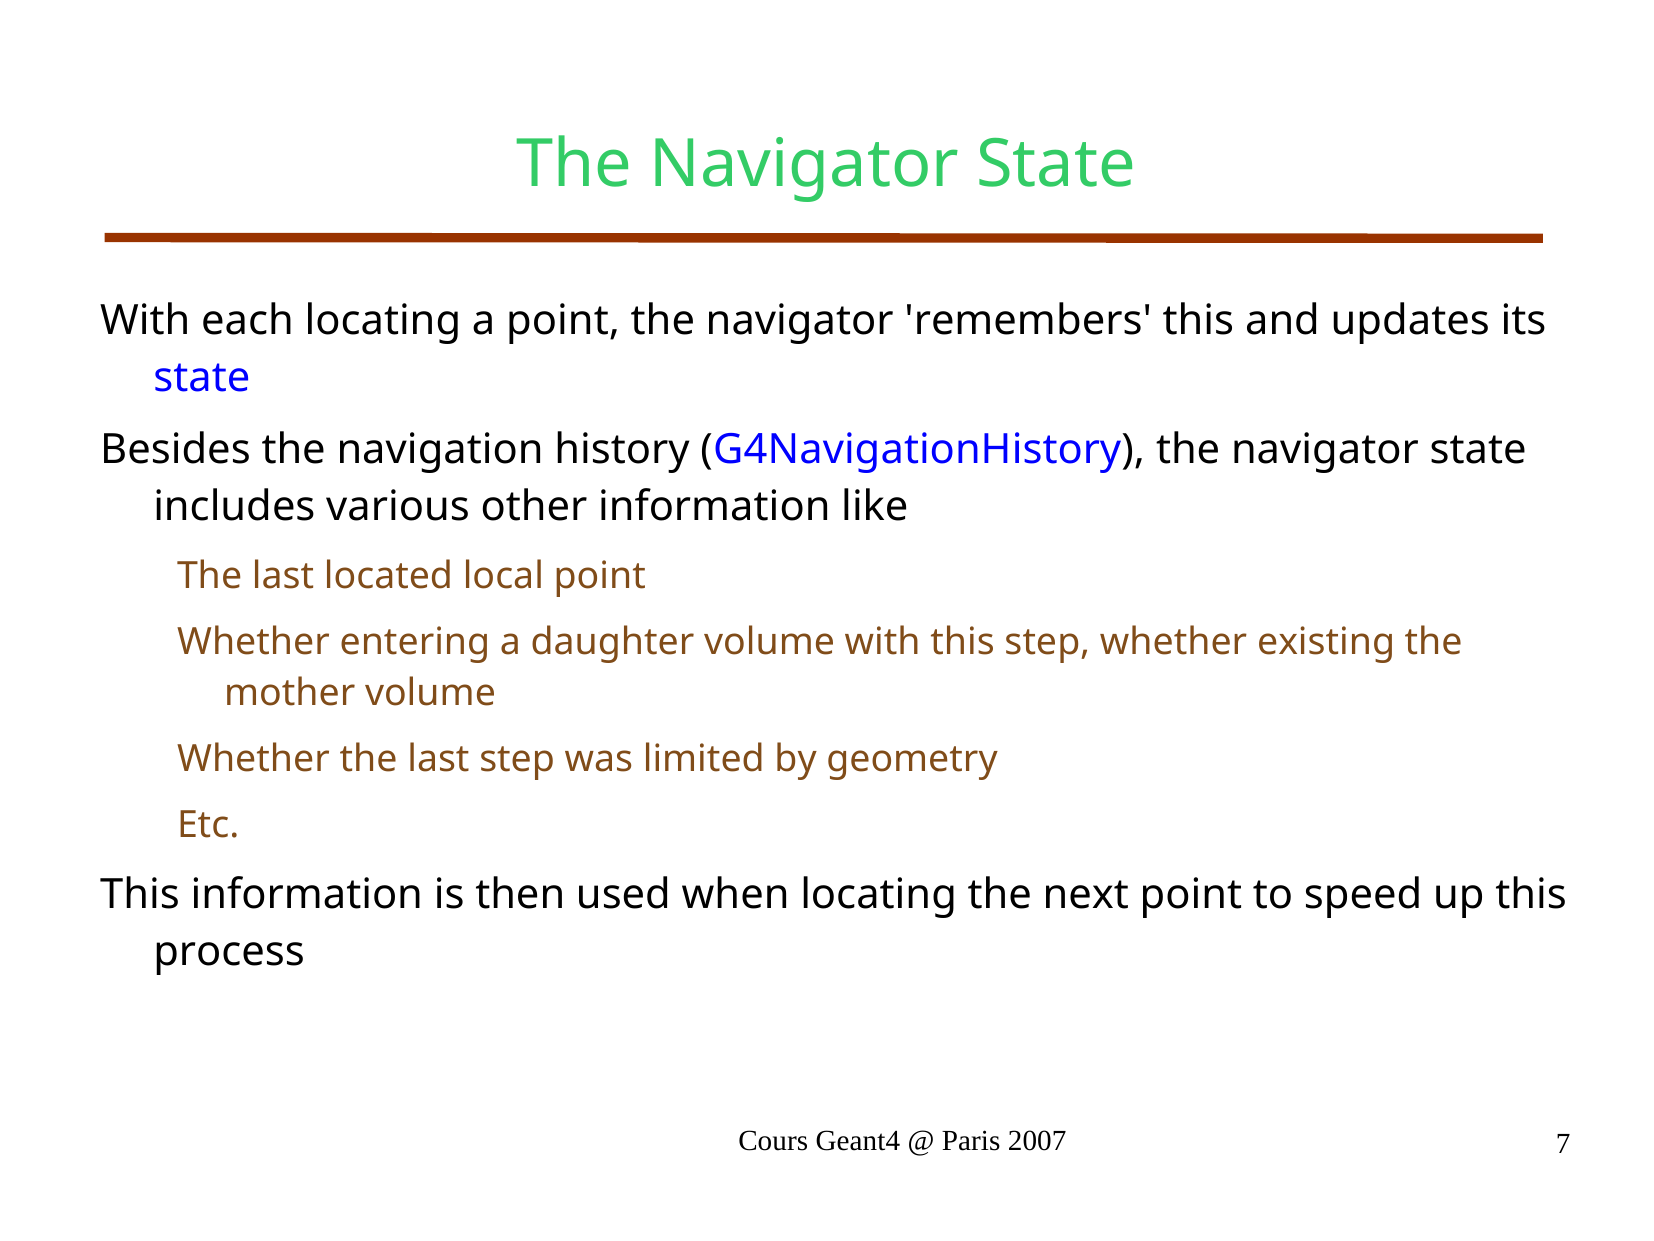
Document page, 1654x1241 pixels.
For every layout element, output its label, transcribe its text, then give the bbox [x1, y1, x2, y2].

title The Navigator State [82, 56, 1571, 249]
list With each locating a point, the navigator 'remembers' this and updates its state Besides the navigation history (G4NavigationHistory), the navigator state includes various other information like The last located local point Whether entering a daughter volume with this step, whether existing the mother volume Whether the last step was limited by geometry Etc. This information is then used when locating the next point to speed up this process [82, 290, 1571, 1094]
